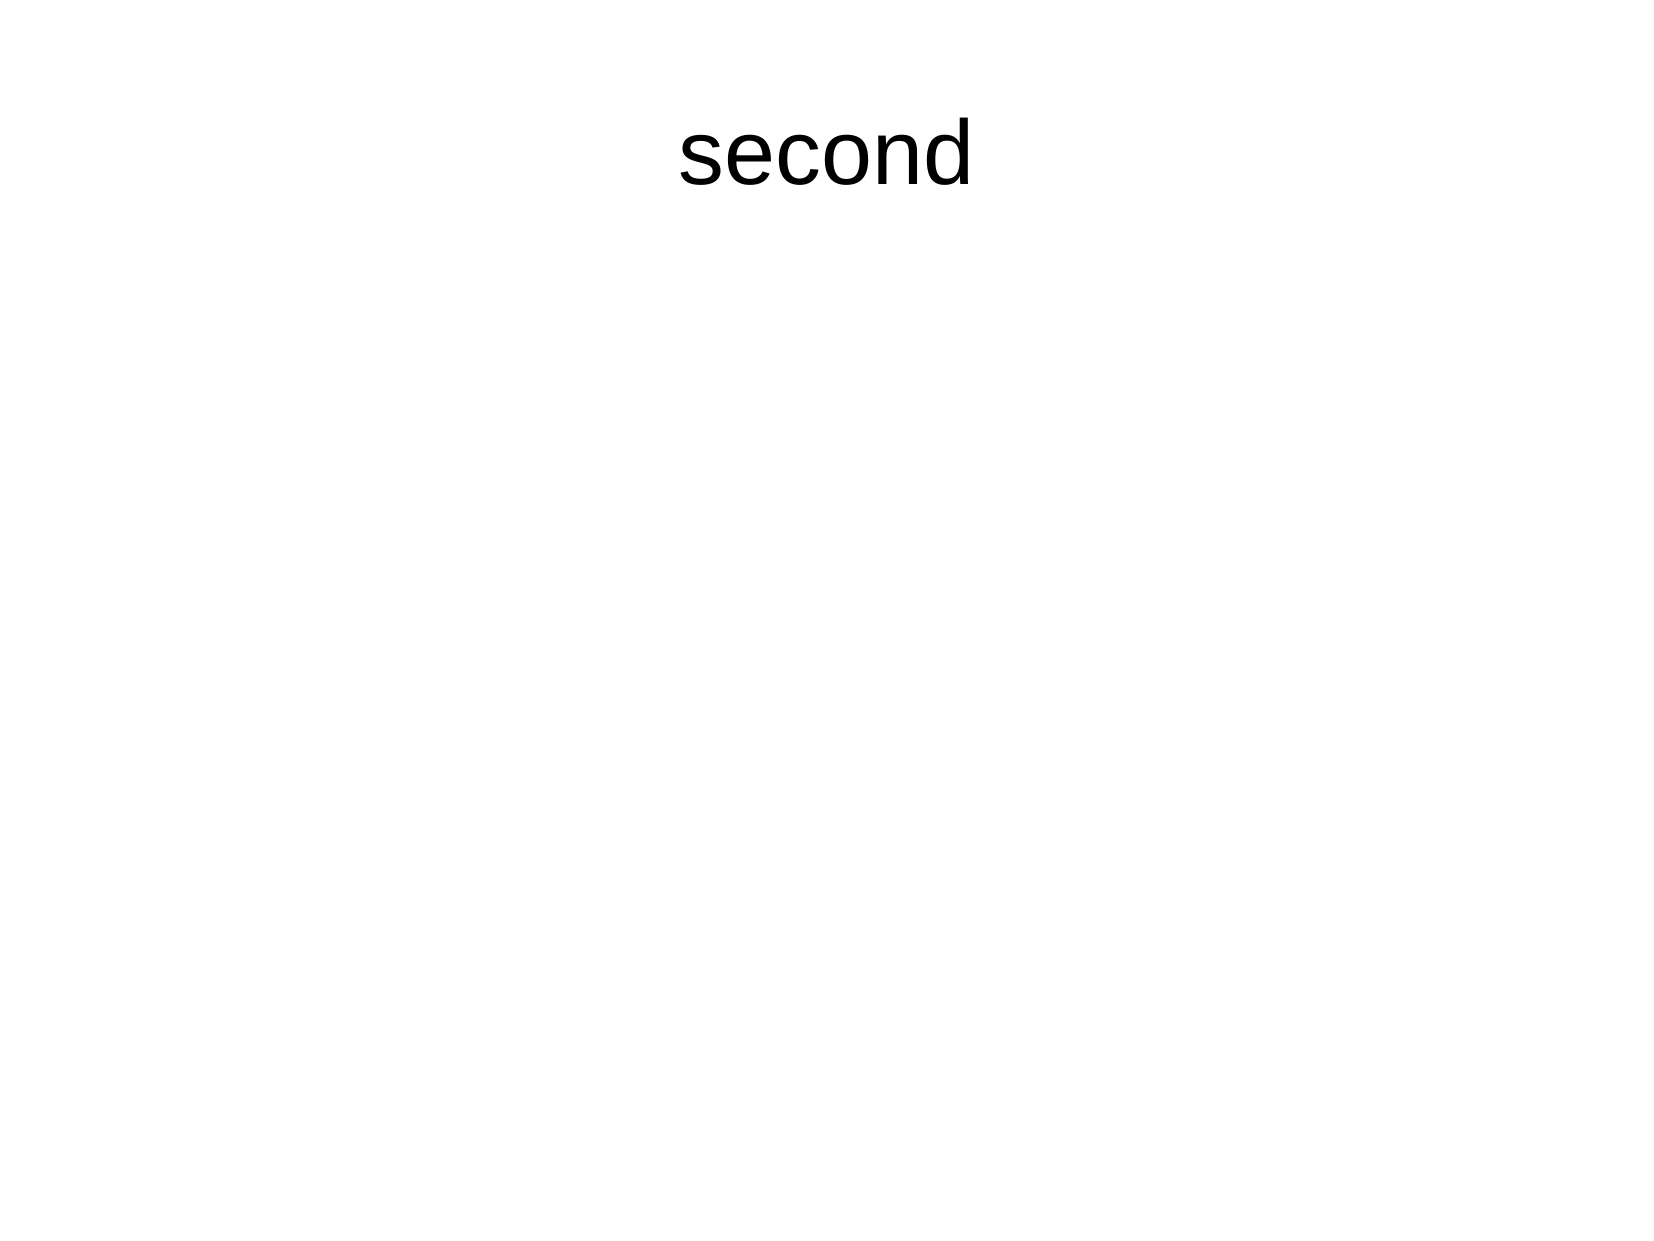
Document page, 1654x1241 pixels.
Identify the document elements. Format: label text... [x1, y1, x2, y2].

title second [82, 49, 1571, 257]
